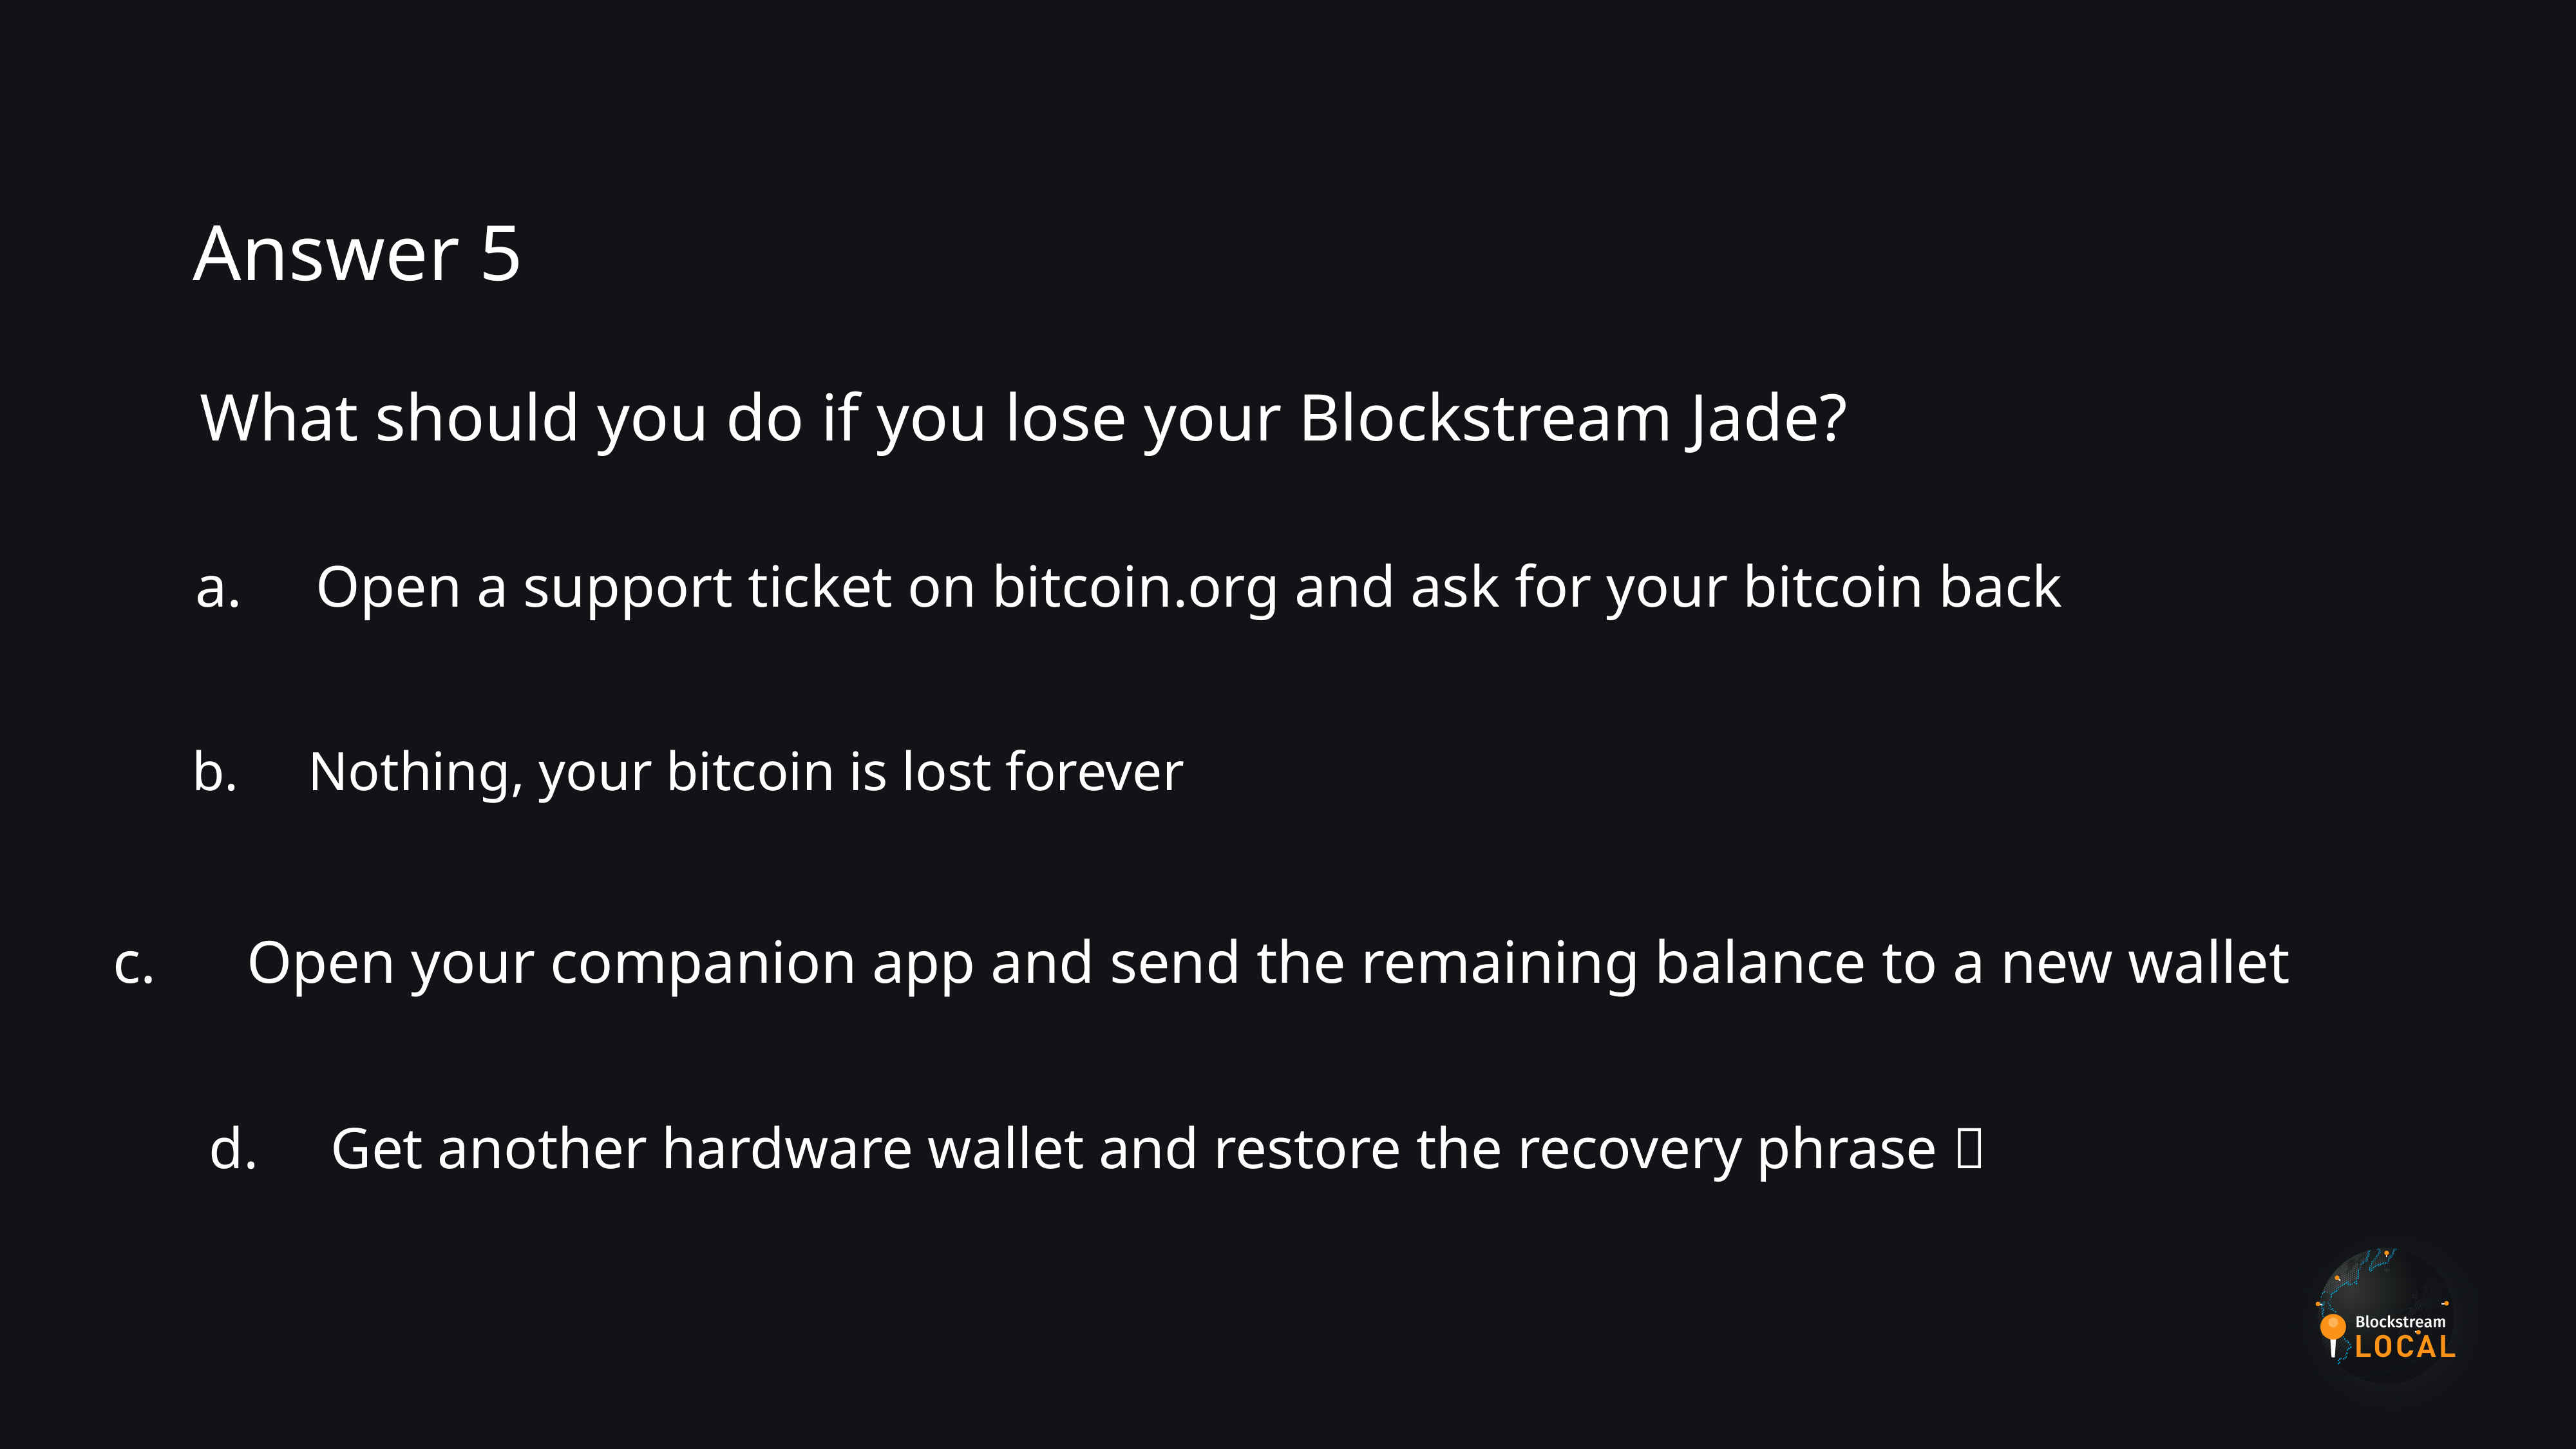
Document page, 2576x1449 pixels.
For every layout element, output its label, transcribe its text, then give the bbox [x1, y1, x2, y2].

text_box a. Open a support ticket on bitcoin.org and ask for your bitcoin back [173, 535, 2087, 660]
text_box What should you do if you lose your Blockstream Jade? [96, 361, 1953, 486]
text_box c. Open your companion app and send the remaining balance to a new wallet [94, 910, 2311, 1036]
text_box d. Get another hardware wallet and restore the recovery phrase ✅ [148, 1097, 2047, 1223]
text_box b. Nothing, your bitcoin is lost forever [0, 723, 1430, 848]
list Answer 5 [180, 188, 1688, 314]
picture [2253, 1180, 2523, 1449]
